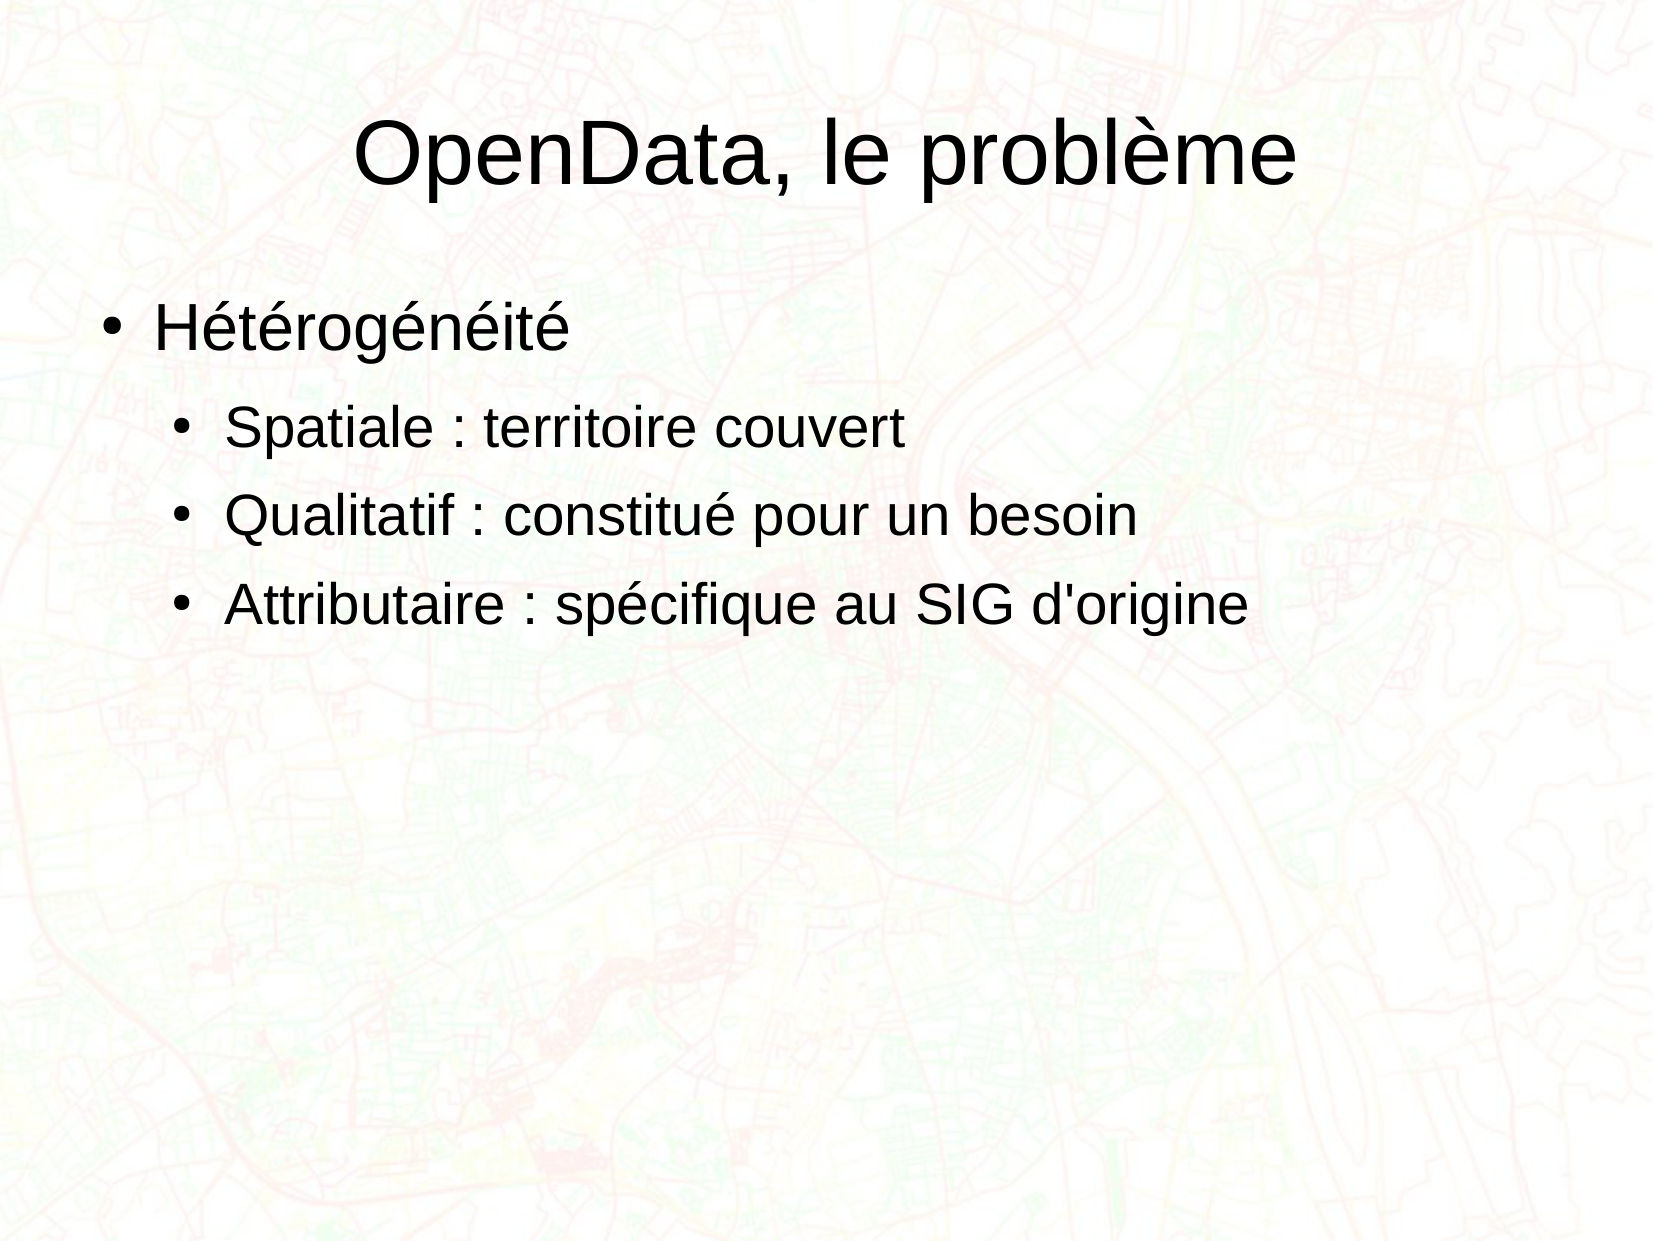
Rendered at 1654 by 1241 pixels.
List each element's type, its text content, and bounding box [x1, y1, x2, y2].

picture [0, 0, 1654, 1241]
list Hétérogénéité Spatiale : territoire couvert Qualitatif : constitué pour un besoin Attributaire : spécifique au SIG d'origine [82, 290, 1571, 1010]
title OpenData, le problème [82, 49, 1571, 257]
